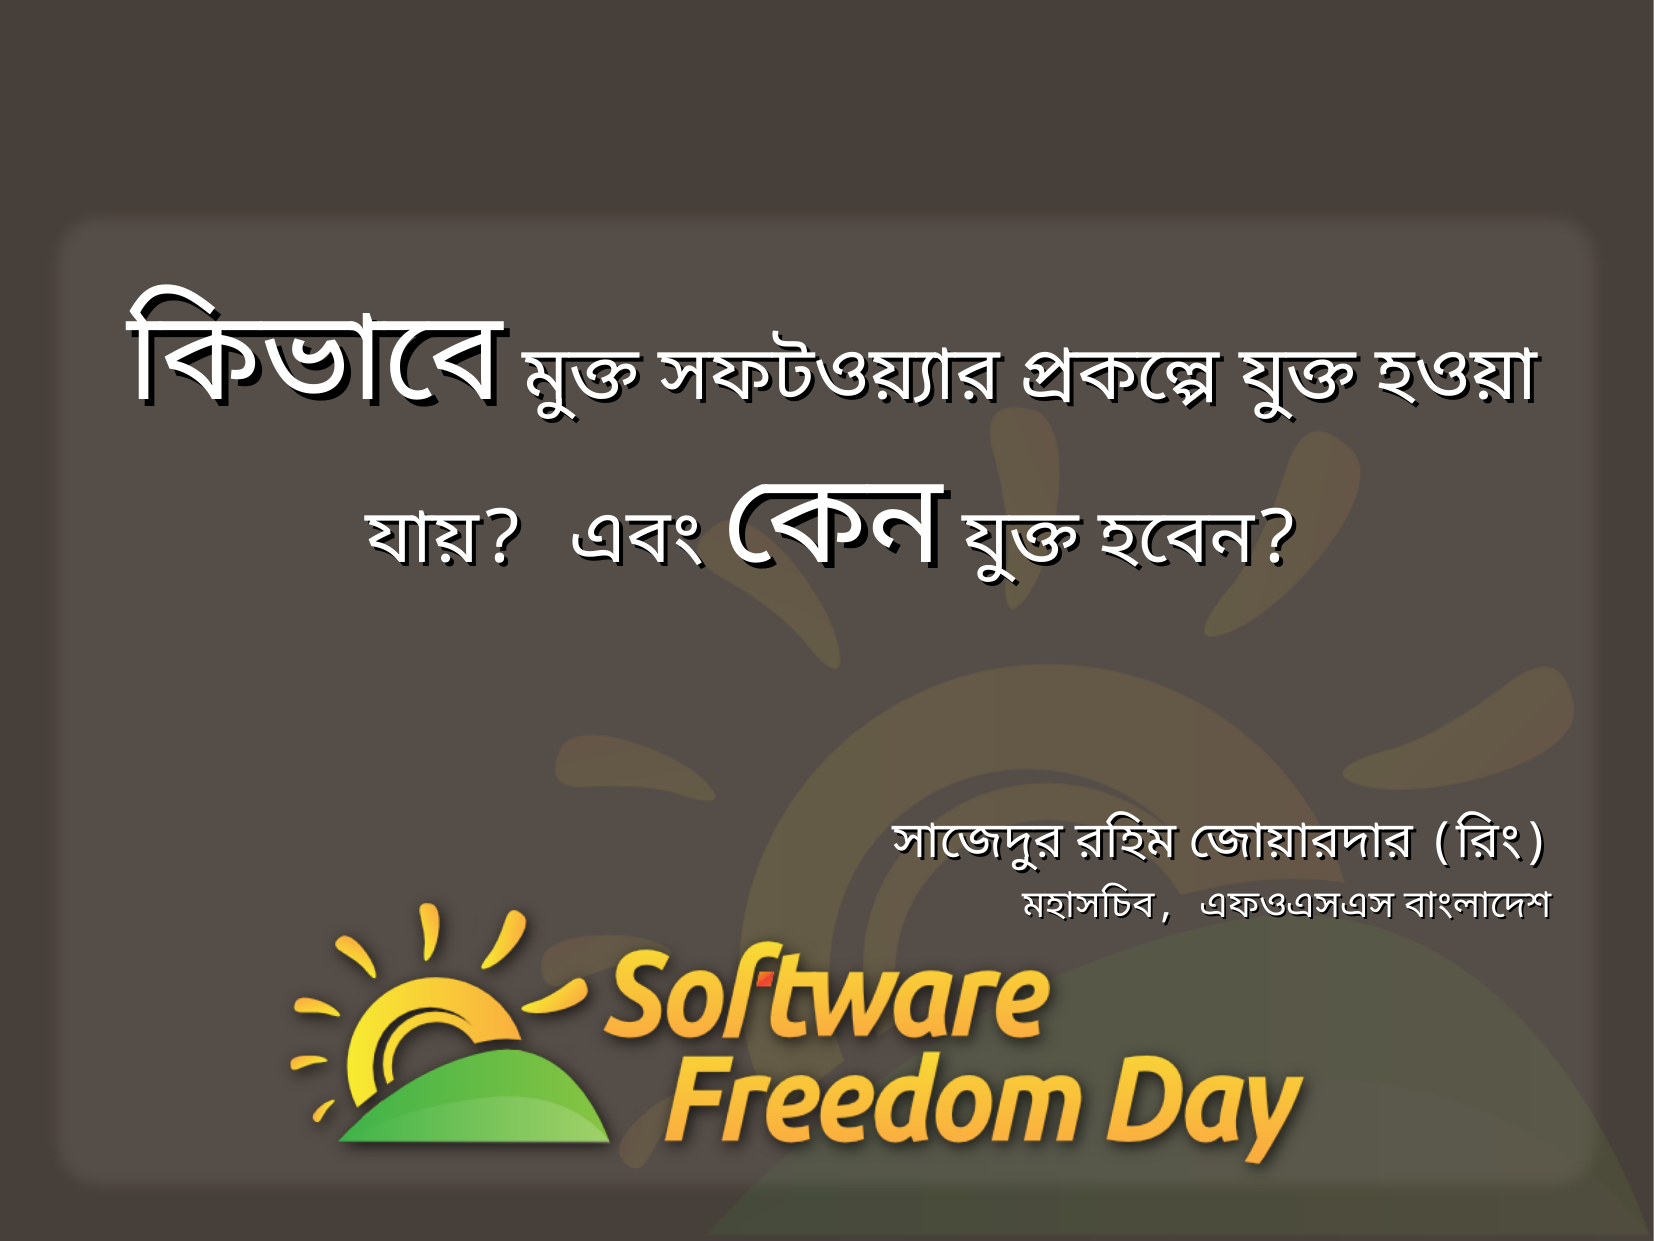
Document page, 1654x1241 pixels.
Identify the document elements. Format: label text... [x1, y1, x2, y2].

picture [0, 0, 1654, 1241]
title সাজেদুর রহিম জোয়ারদার (রিং) মহাসচিব, এফওএসএস বাংলাদেশ [312, 788, 1552, 949]
title কিভাবে মুক্ত সফটওয়্যার প্রকল্পে যুক্ত হওয়া যায়? এবং কেন যুক্ত হবেন? [90, 295, 1576, 606]
